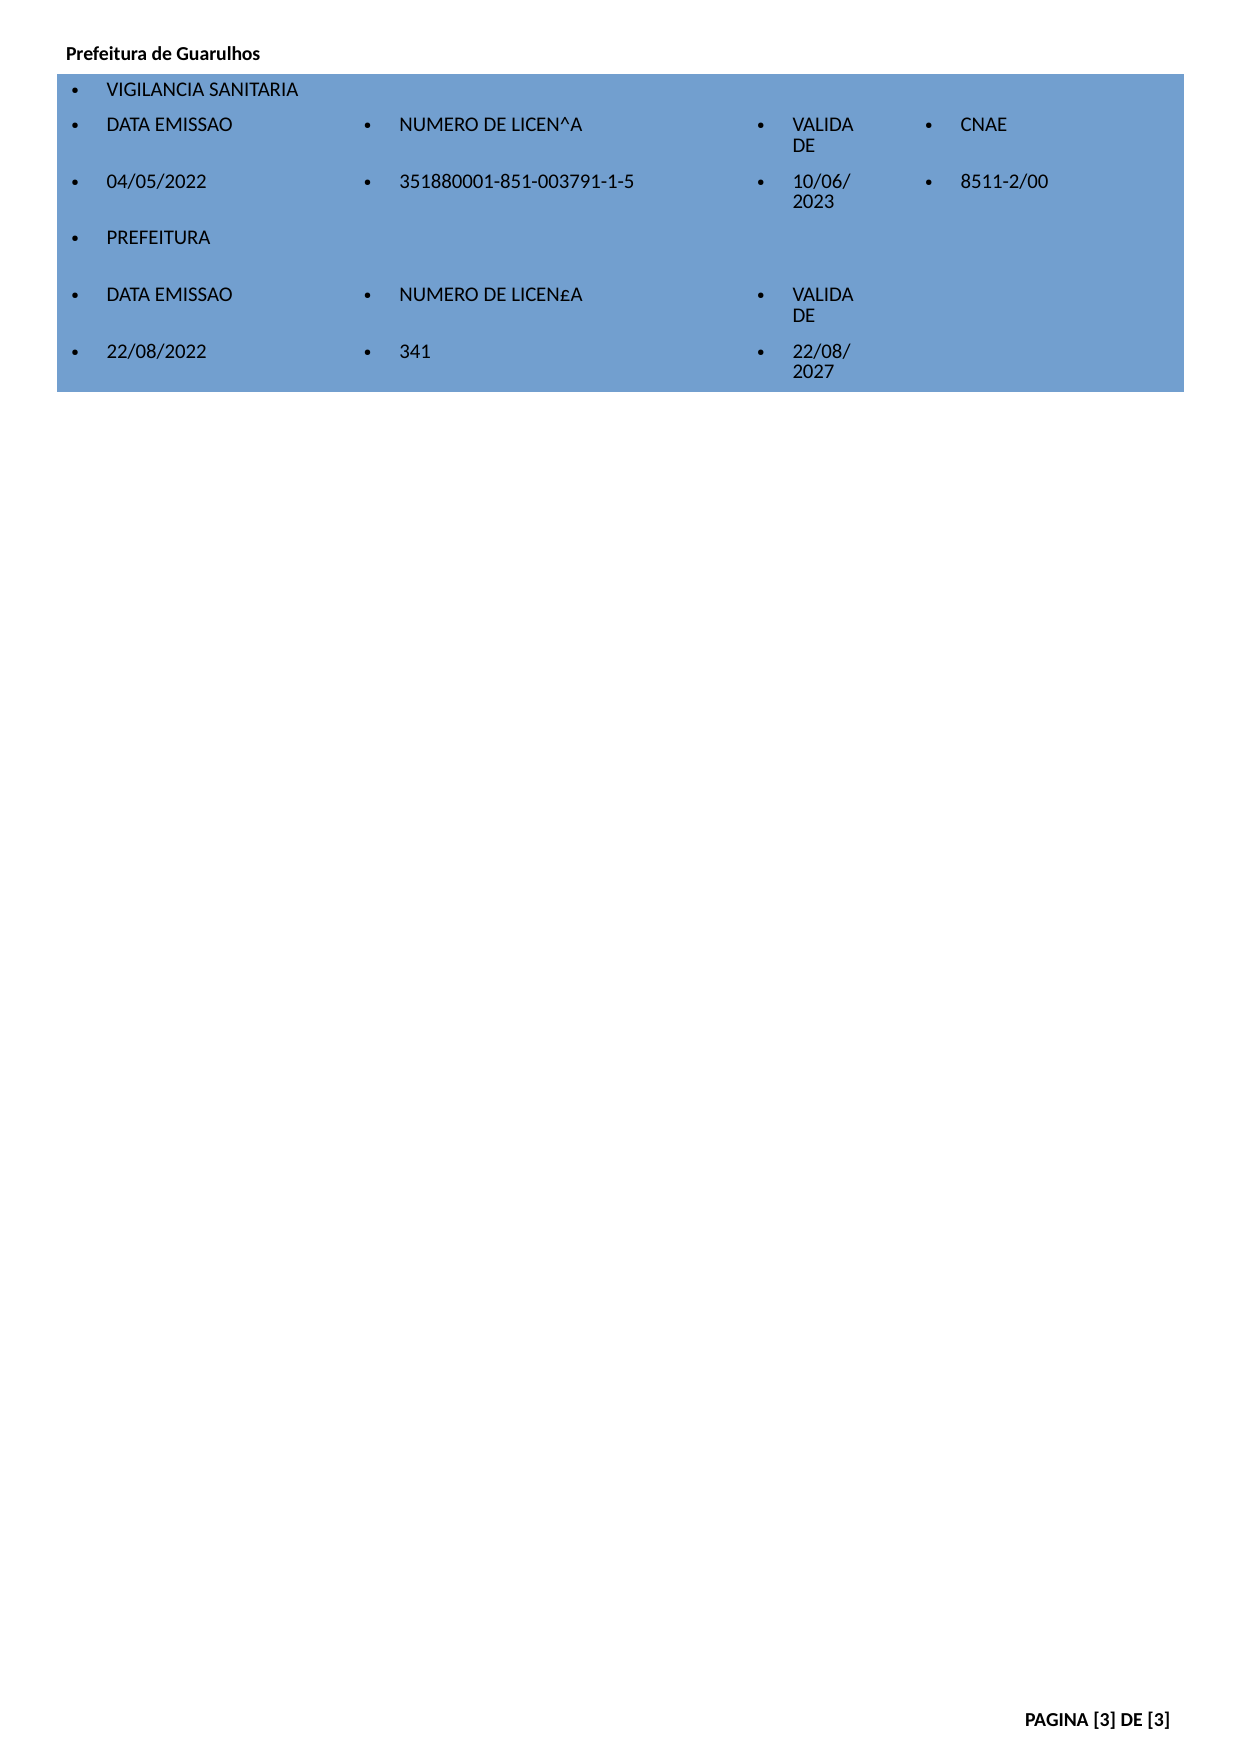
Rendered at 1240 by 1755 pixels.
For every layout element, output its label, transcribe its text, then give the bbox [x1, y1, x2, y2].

table_cell DATA EMISSAO [57, 278, 308, 335]
table_cell VALIDADE [661, 278, 875, 335]
table_cell [875, 335, 1184, 392]
table_cell 341 [308, 335, 661, 392]
table_cell [875, 222, 1184, 278]
table_cell [308, 222, 661, 278]
text_box Prefeitura de Guarulhos [66, 41, 278, 61]
table_cell 22/08/2027 [661, 335, 875, 392]
table_cell [661, 222, 875, 278]
table_cell 22/08/2022 [57, 335, 308, 392]
table_cell VALIDADE [661, 109, 875, 165]
table_cell CNAE [875, 109, 1184, 165]
text_box PAGINA [3] DE [3] [1025, 1707, 1178, 1734]
table_cell NUMERO DE LICEN^A [308, 109, 661, 165]
table_cell 10/06/2023 [661, 165, 875, 222]
table_cell 8511-2/00 [875, 165, 1184, 222]
table_cell 04/05/2022 [57, 165, 308, 222]
table_cell PREFEITURA [57, 222, 308, 278]
table_cell NUMERO DE LICEN£A [308, 278, 661, 335]
table_header VIGILANCIA SANITARIA [57, 74, 1184, 109]
table_cell 351880001-851-003791-1-5 [308, 165, 661, 222]
table_cell DATA EMISSAO [57, 109, 308, 165]
table_cell [875, 278, 1184, 335]
